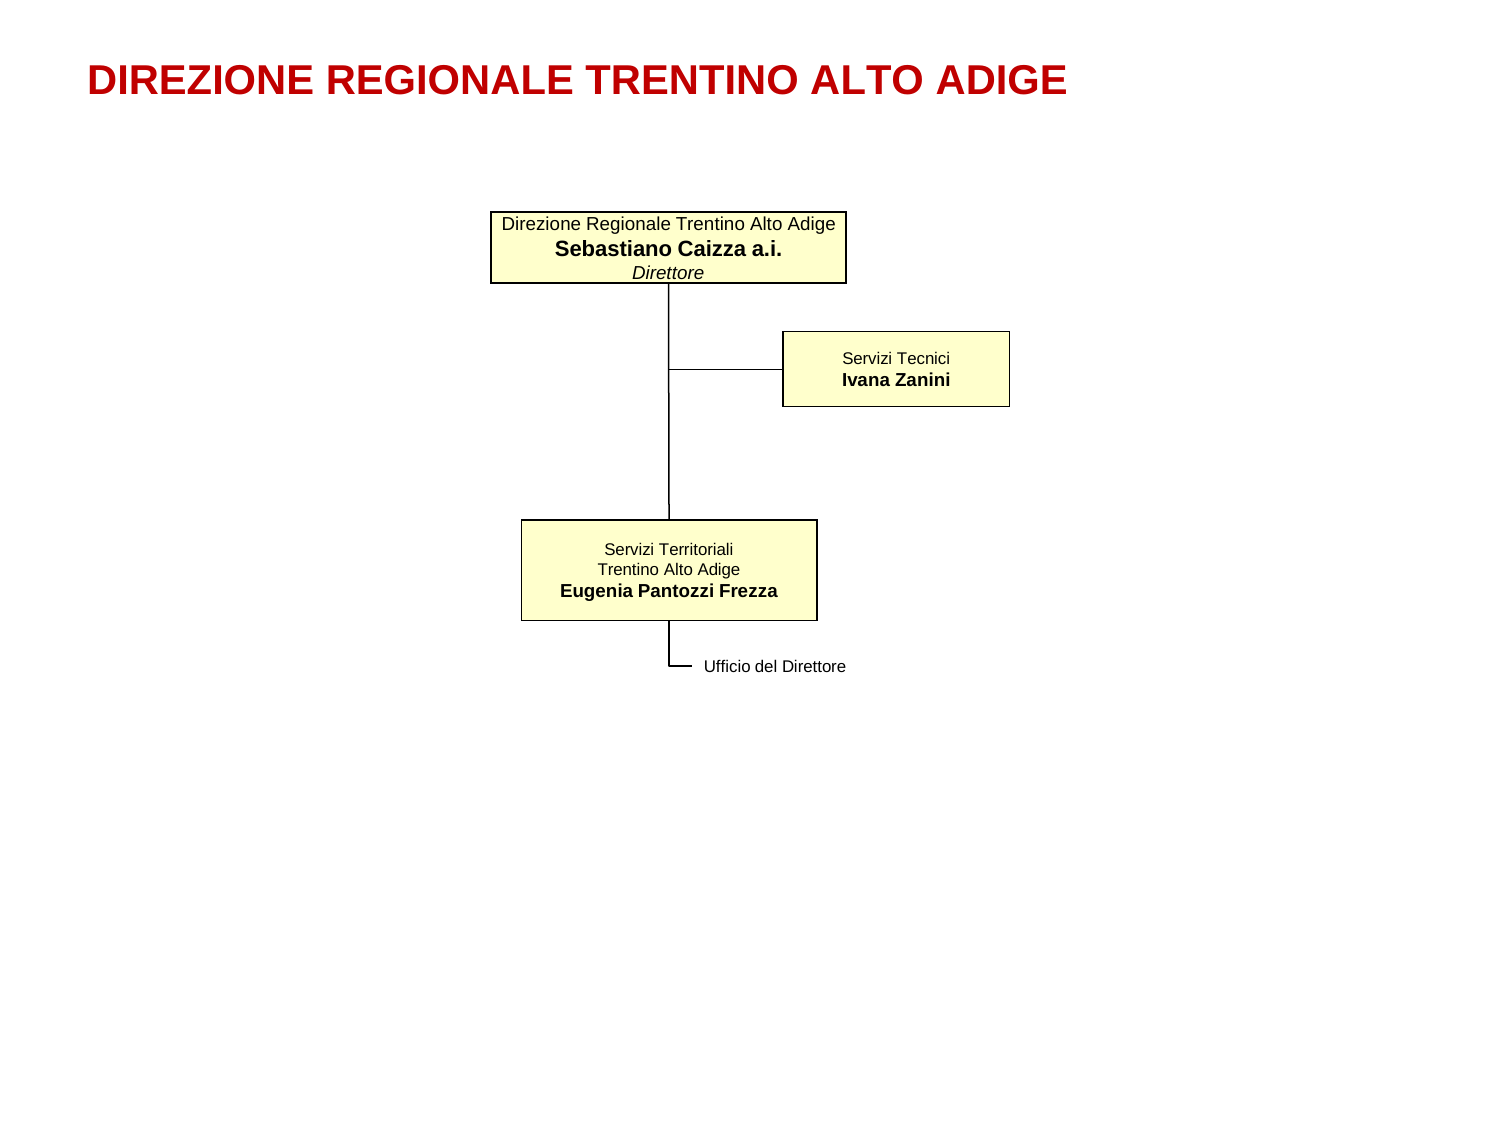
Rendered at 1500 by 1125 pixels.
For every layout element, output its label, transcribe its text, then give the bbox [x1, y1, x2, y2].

text_box DIREZIONE REGIONALE TRENTINO ALTO ADIGE [72, 45, 1462, 128]
picture [489, 206, 1010, 687]
